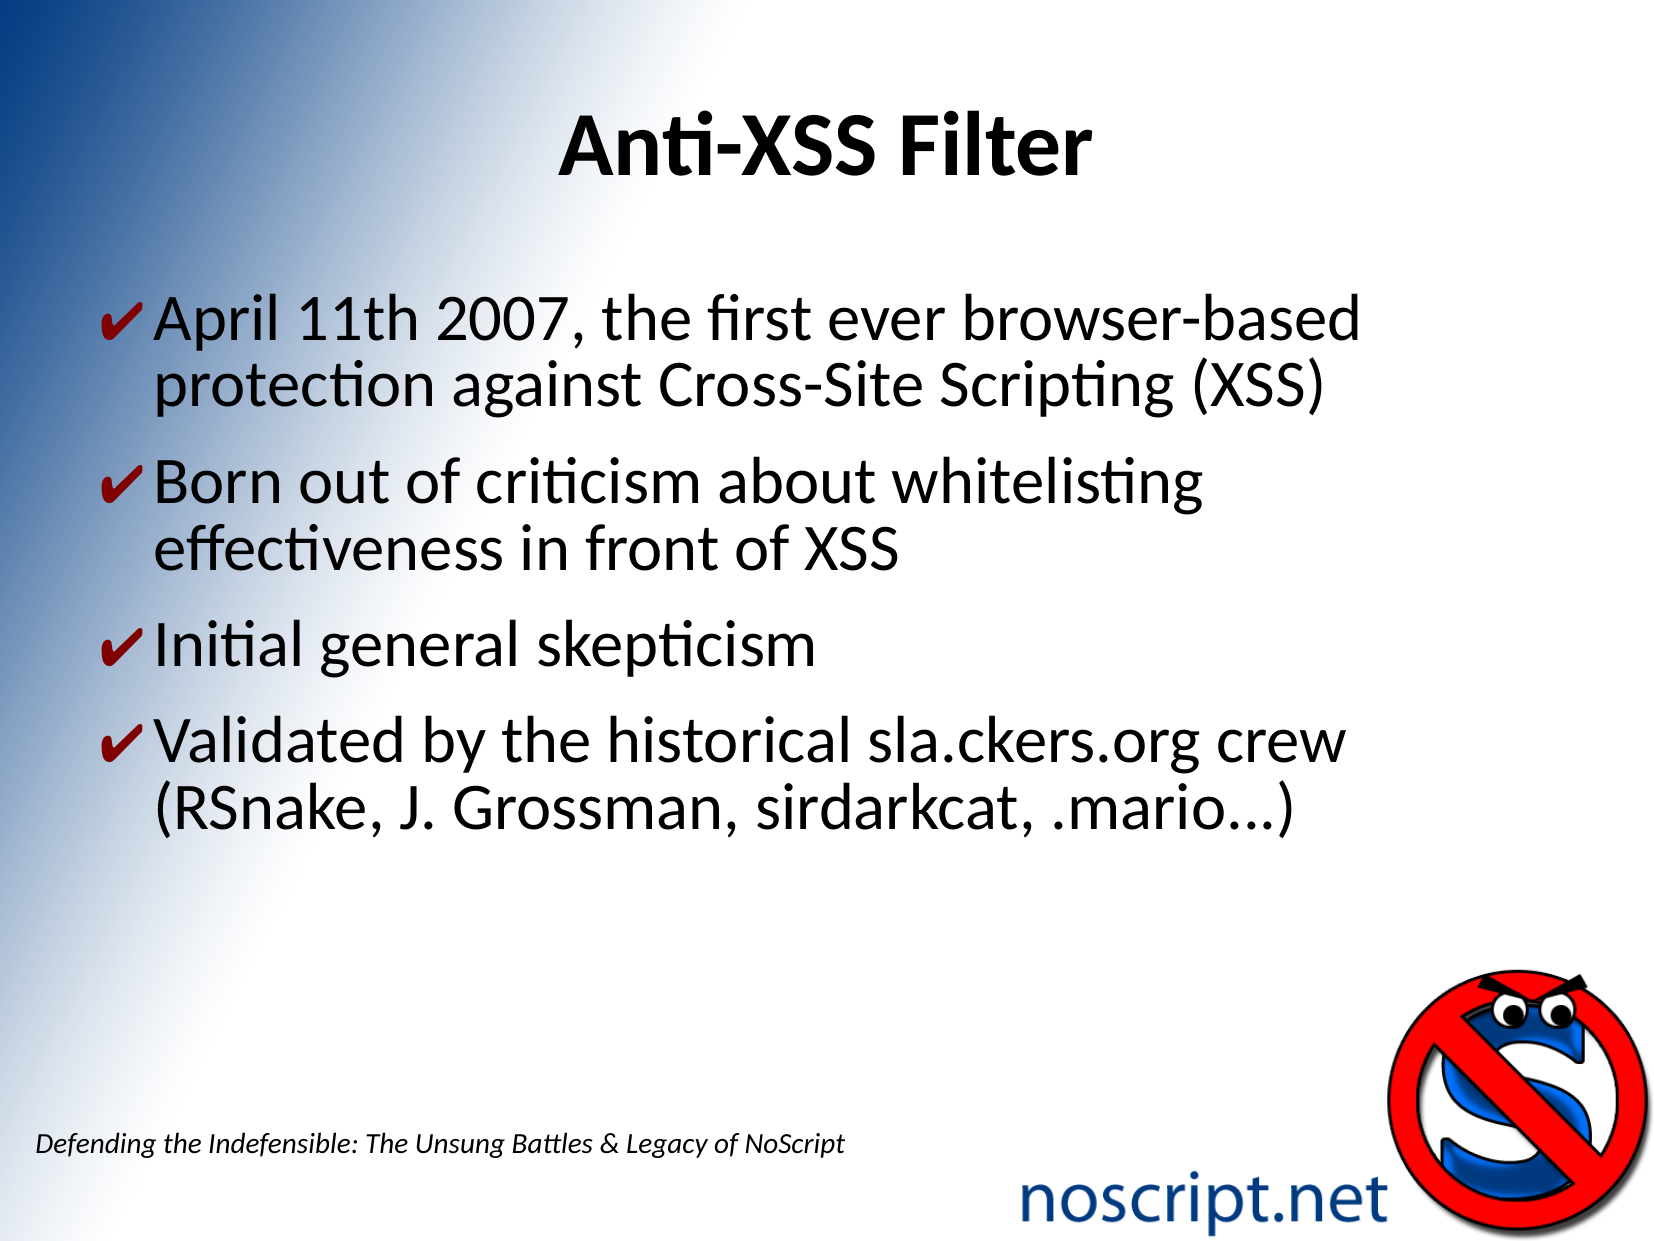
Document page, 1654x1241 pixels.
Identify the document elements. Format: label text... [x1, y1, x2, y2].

list April 11th 2007, the first ever browser-based protection against Cross-Site Scripting (XSS) Born out of criticism about whitelisting effectiveness in front of XSS Initial general skepticism Validated by the historical sla.ckers.org crew (RSnake, J. Grossman, sirdarkcat, .mario...) [82, 290, 1571, 1010]
title Anti-XSS Filter [82, 49, 1571, 257]
picture [0, 0, 1654, 1241]
